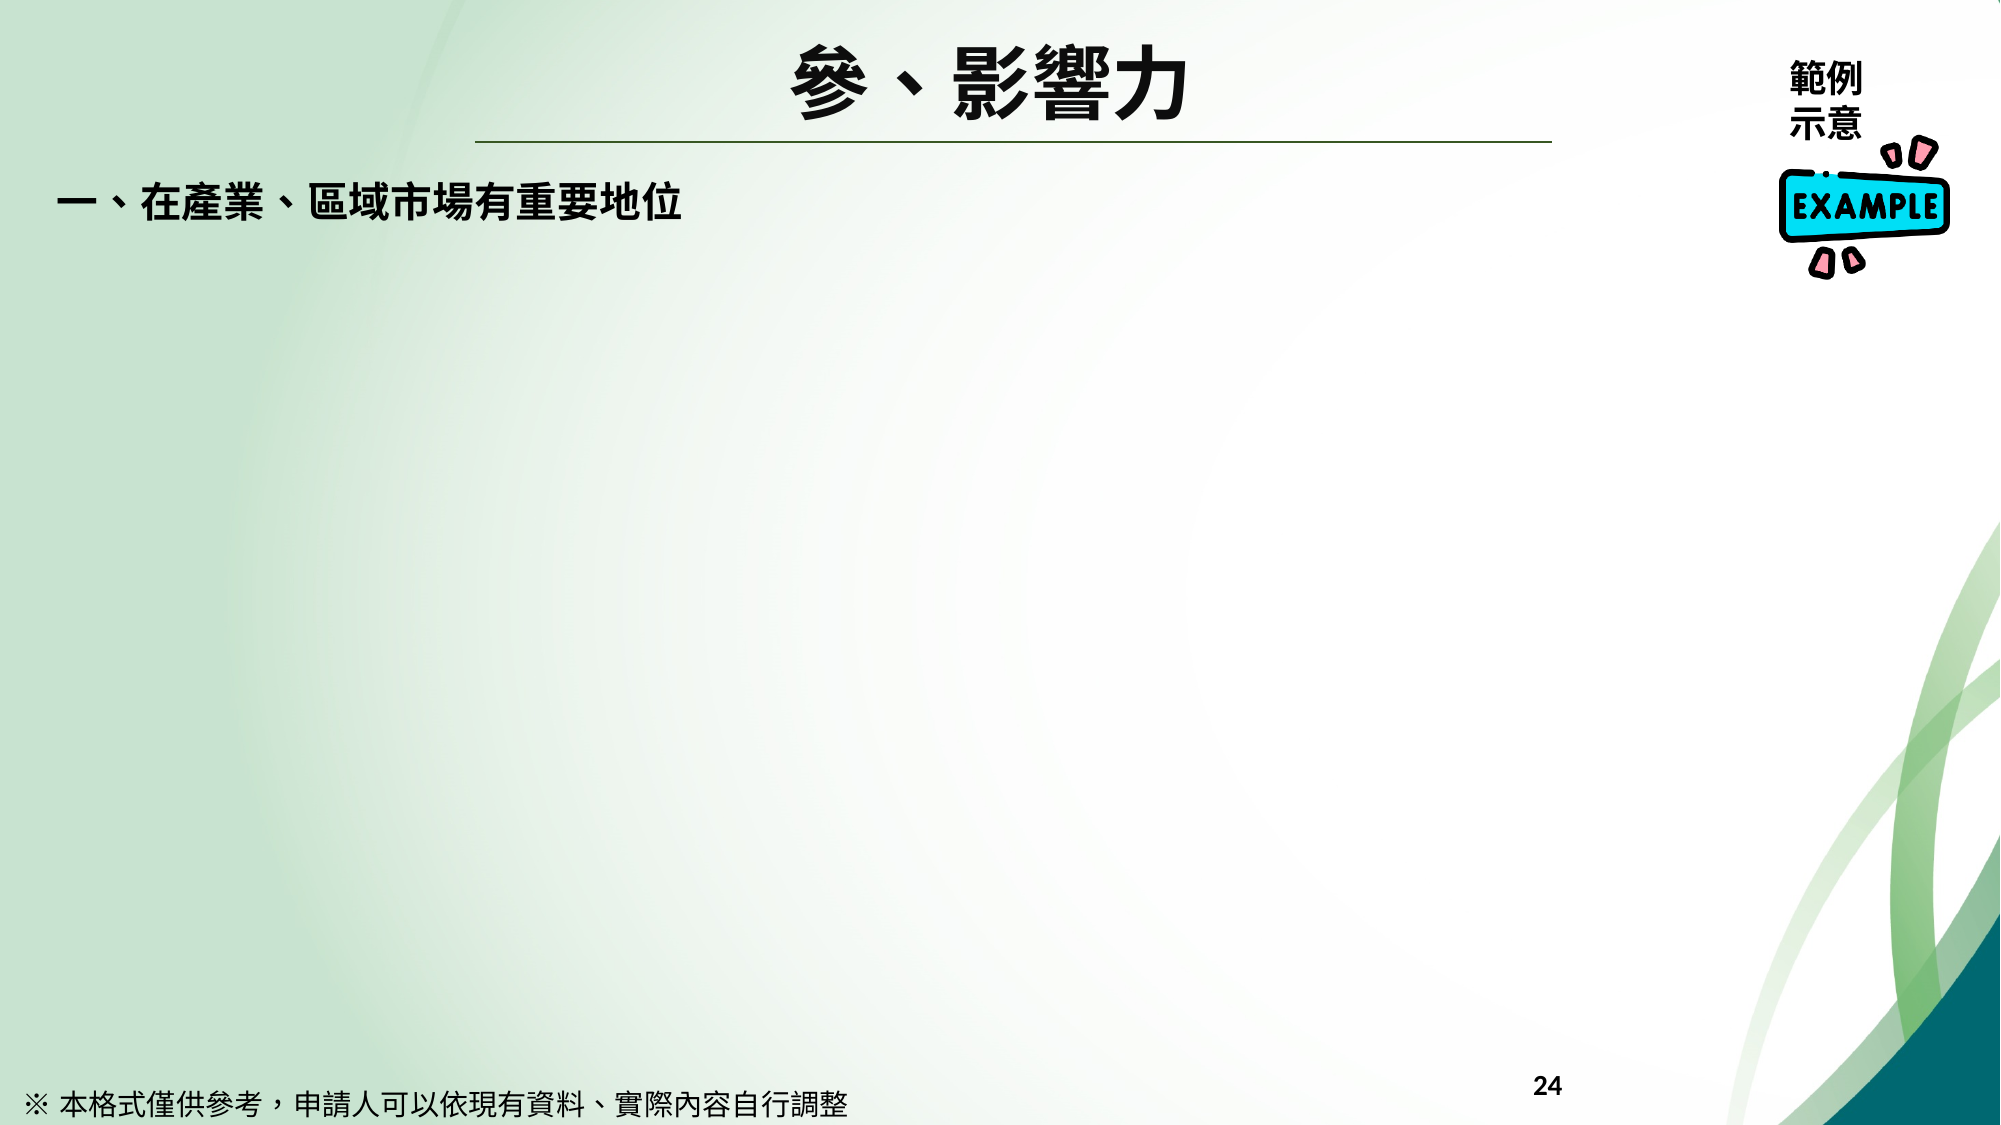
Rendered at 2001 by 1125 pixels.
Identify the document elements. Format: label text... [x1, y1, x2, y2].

text_box ※本格式僅供參考，申請人可以依現有資料、實際內容自行調整 [7, 1067, 859, 1125]
text_box 23 [1518, 1053, 1969, 1114]
picture [1779, 139, 1950, 293]
text_box 一、在產業、區域市場有重要地位 [41, 168, 1662, 234]
title 參、影響力 [0, 36, 2000, 139]
